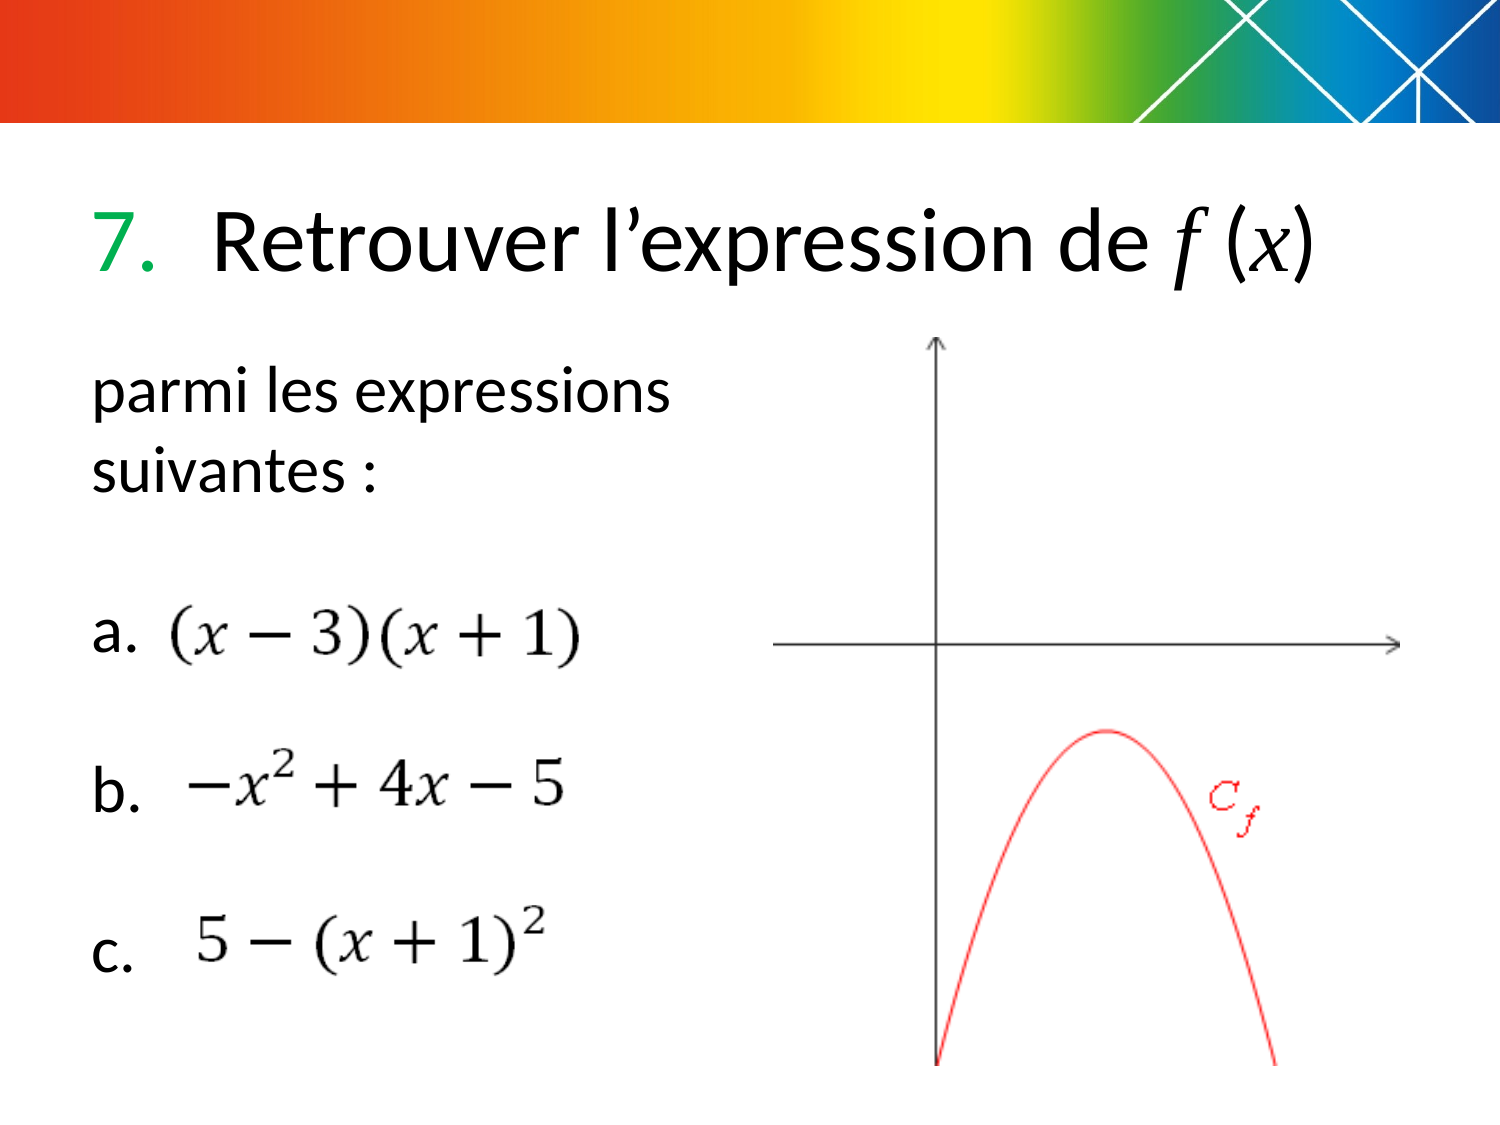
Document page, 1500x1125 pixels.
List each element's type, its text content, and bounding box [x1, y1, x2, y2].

picture [773, 337, 1400, 1066]
picture [171, 893, 568, 984]
title Retrouver l’expression de f (x) [75, 163, 1426, 305]
picture [159, 586, 590, 677]
picture [0, 0, 1359, 123]
text_box parmi les expressions suivantes : a. b. c. [76, 337, 773, 994]
picture [1340, 0, 1500, 123]
picture [183, 739, 571, 828]
